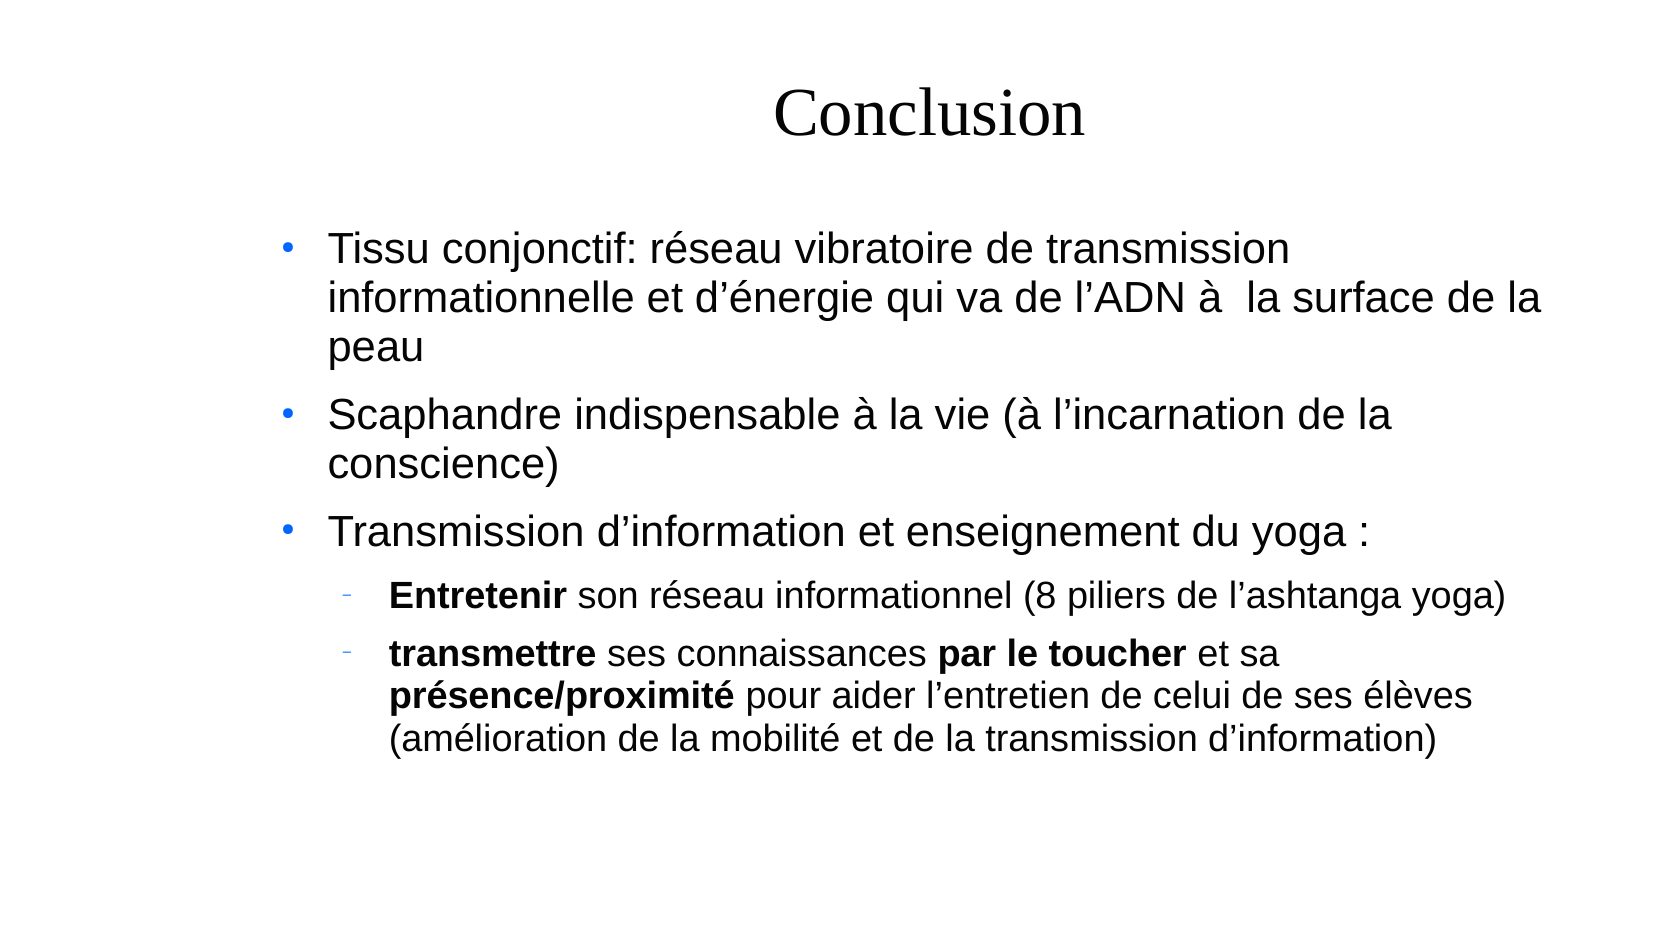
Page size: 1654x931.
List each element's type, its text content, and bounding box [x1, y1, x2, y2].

list Tissu conjonctif: réseau vibratoire de transmission informationnelle et d’énergie qui va de l’ADN à la surface de la peau Scaphandre indispensable à la vie (à l’incarnation de la conscience) Transmission d’information et enseignement du yoga : Entretenir son réseau informationnel (8 piliers de l’ashtanga yoga) transmettre ses connaissances par le toucher et sa présence/proximité pour aider l’entretien de celui de ses élèves (amélioration de la mobilité et de la transmission d’information) [265, 224, 1595, 764]
title Conclusion [265, 35, 1595, 189]
